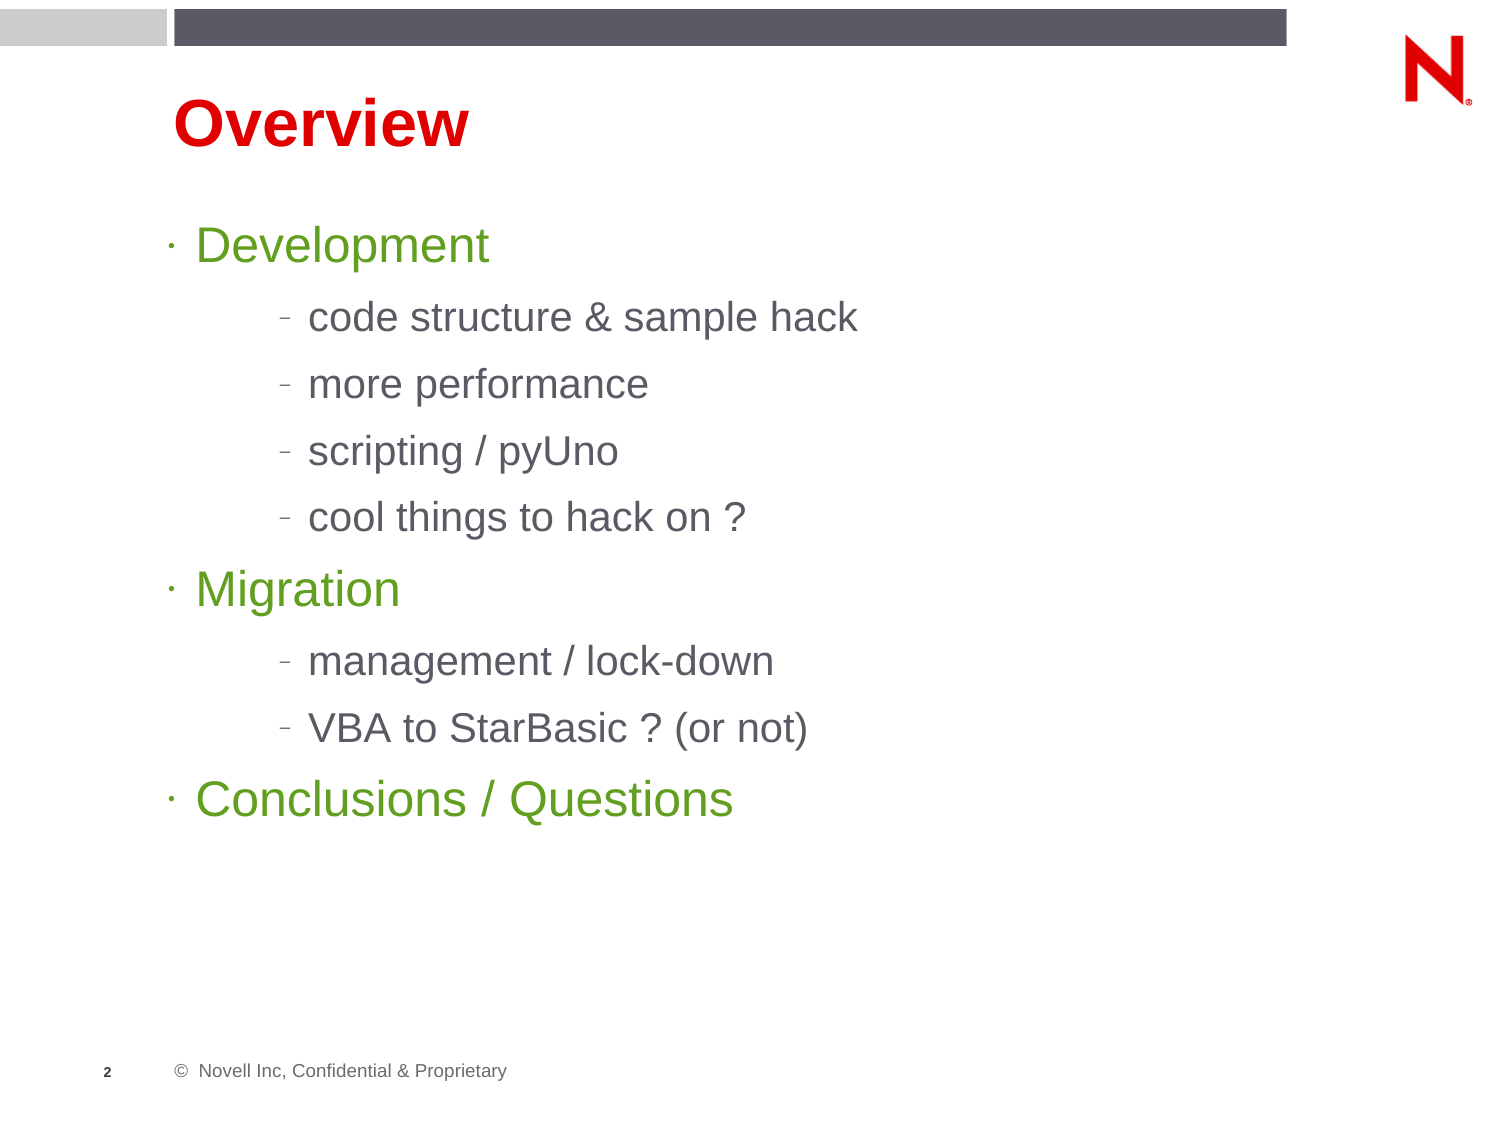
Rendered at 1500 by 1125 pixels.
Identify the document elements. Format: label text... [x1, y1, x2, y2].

picture [1403, 32, 1473, 107]
list Development code structure & sample hack more performance scripting / pyUno cool things to hack on ? Migration management / lock-down VBA to StarBasic ? (or not) Conclusions / Questions [167, 214, 1408, 946]
title Overview [173, 41, 1395, 205]
